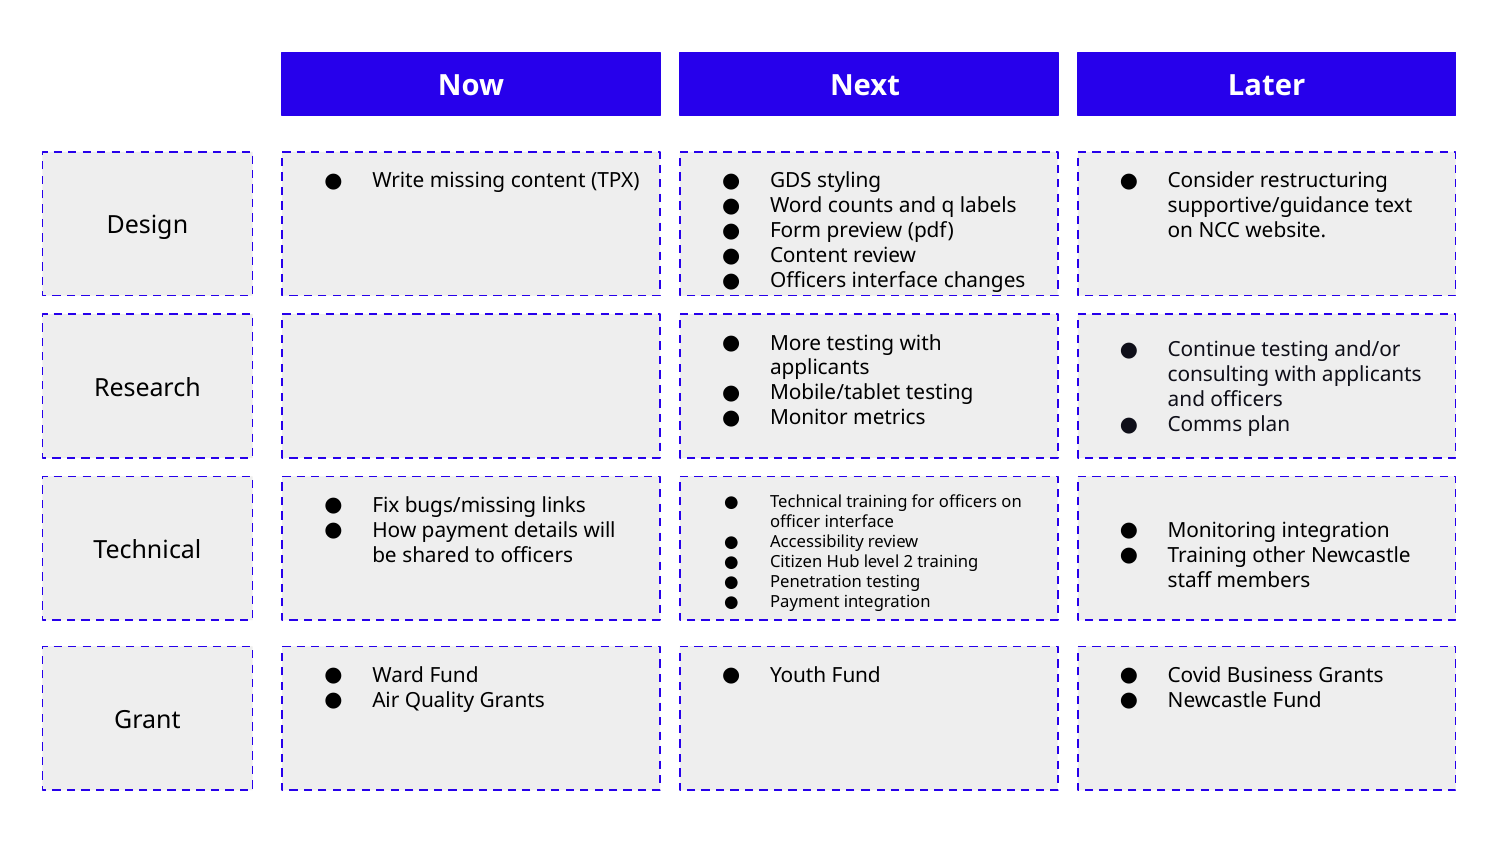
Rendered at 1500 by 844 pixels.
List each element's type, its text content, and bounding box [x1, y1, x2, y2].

text_box [282, 314, 661, 458]
text_box Consider restructuring supportive/guidance text on NCC website. [1077, 151, 1456, 296]
text_box Technical [42, 476, 253, 621]
text_box Later [1077, 52, 1456, 116]
text_box Write missing content (TPX) [282, 151, 661, 296]
text_box Monitoring integration Training other Newcastle staff members [1077, 476, 1456, 621]
text_box Ward Fund Air Quality Grants [282, 646, 661, 791]
text_box Next [679, 52, 1058, 116]
text_box Covid Business Grants Newcastle Fund [1077, 646, 1456, 791]
text_box Now [282, 52, 661, 116]
text_box Continue testing and/or consulting with applicants and officers Comms plan [1077, 314, 1456, 458]
text_box GDS styling Word counts and q labels Form preview (pdf) Content review Officers interface changes [679, 151, 1058, 296]
text_box Youth Fund [679, 646, 1058, 791]
text_box Fix bugs/missing links How payment details will be shared to officers [282, 476, 661, 621]
text_box More testing with applicants Mobile/tablet testing Monitor metrics [679, 314, 1058, 458]
text_box Research [42, 314, 253, 458]
text_box Grant [42, 646, 253, 791]
text_box Design [42, 151, 253, 296]
text_box Technical training for officers on officer interface Accessibility review Citizen Hub level 2 training Penetration testing Payment integration [679, 476, 1058, 621]
